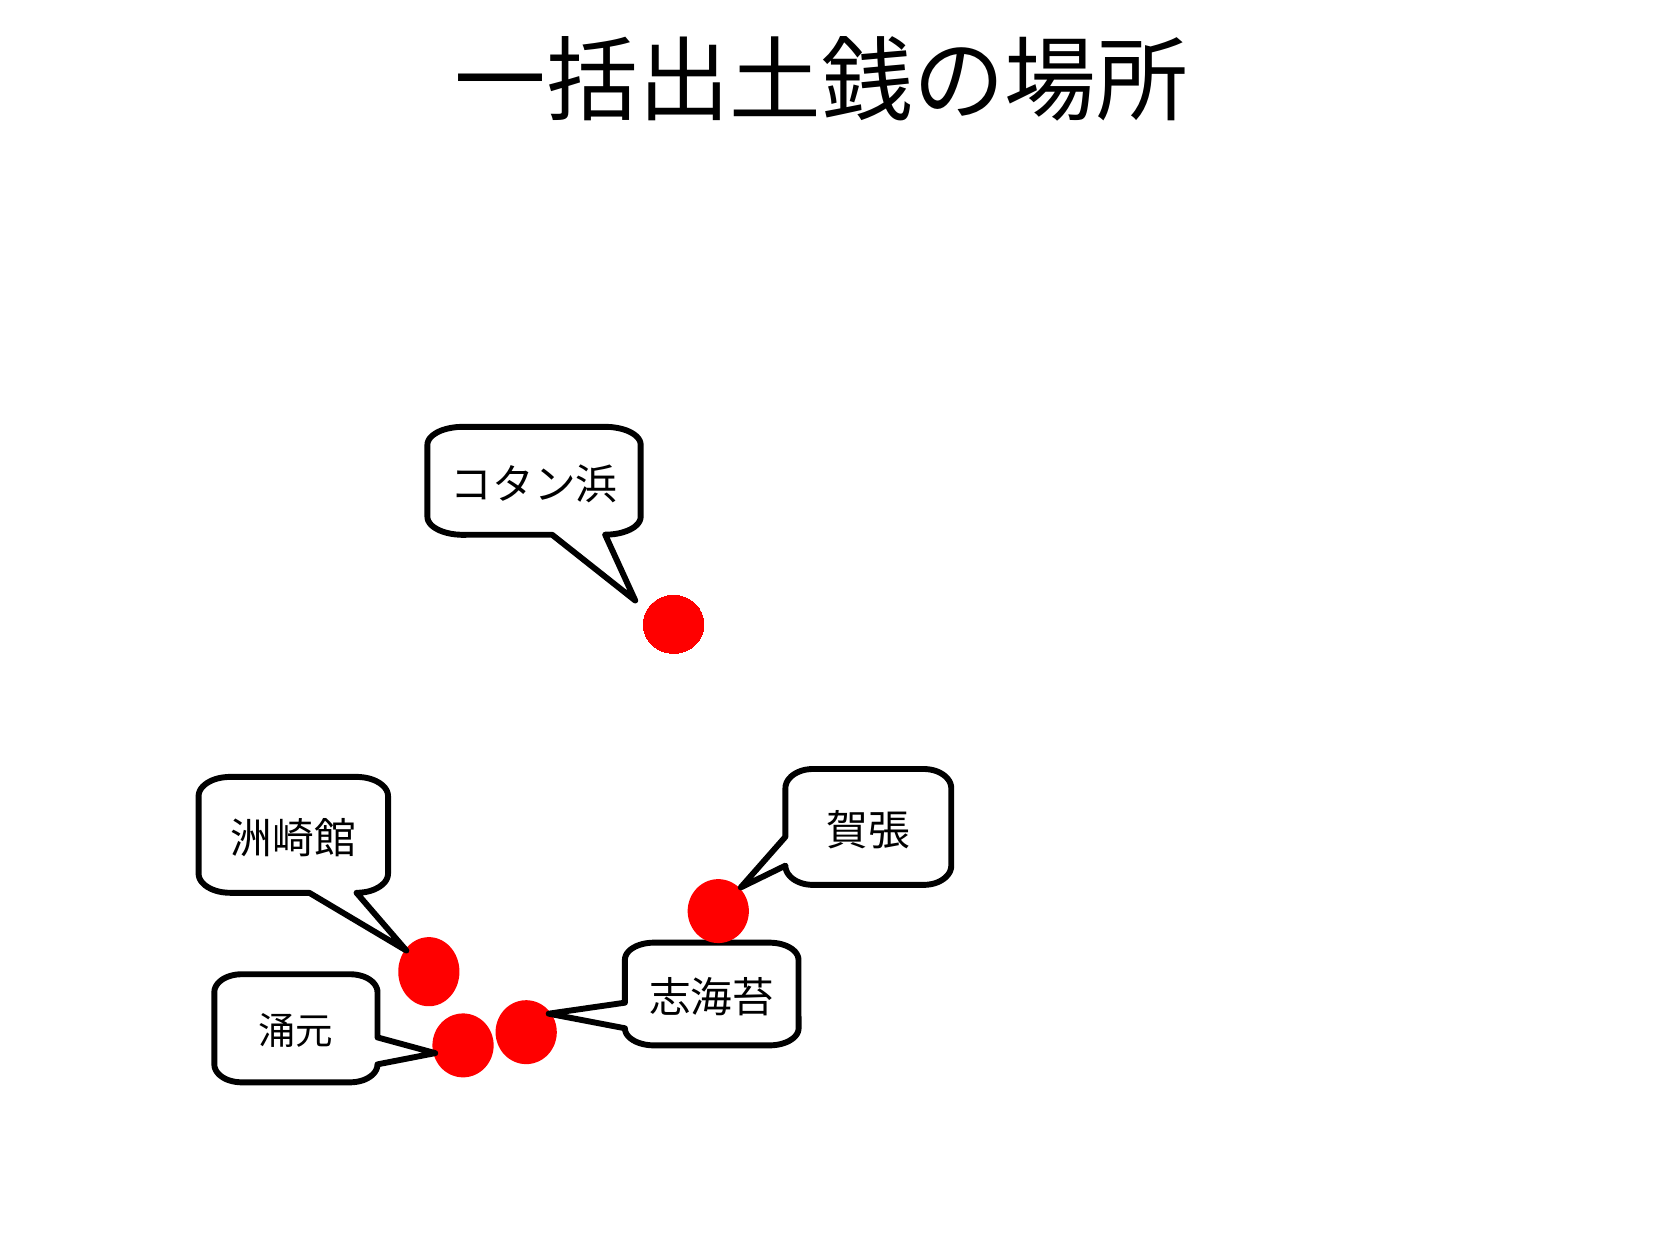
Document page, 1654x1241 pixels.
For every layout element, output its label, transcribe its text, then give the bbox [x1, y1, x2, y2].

text_box [643, 595, 704, 654]
text_box コタン浜 [427, 426, 641, 601]
text_box 洲崎館 [198, 776, 407, 951]
text_box [498, 1003, 554, 1062]
text_box [690, 882, 746, 941]
title 一括出土銭の場所 [77, 0, 1566, 173]
text_box [332, 495, 571, 551]
text_box [435, 1016, 491, 1075]
text_box [606, 495, 865, 551]
text_box 賀張 [740, 769, 952, 888]
text_box 志海苔 [548, 942, 799, 1046]
picture [299, 173, 1365, 1200]
text_box [401, 940, 457, 1004]
text_box 涌元 [214, 974, 436, 1083]
